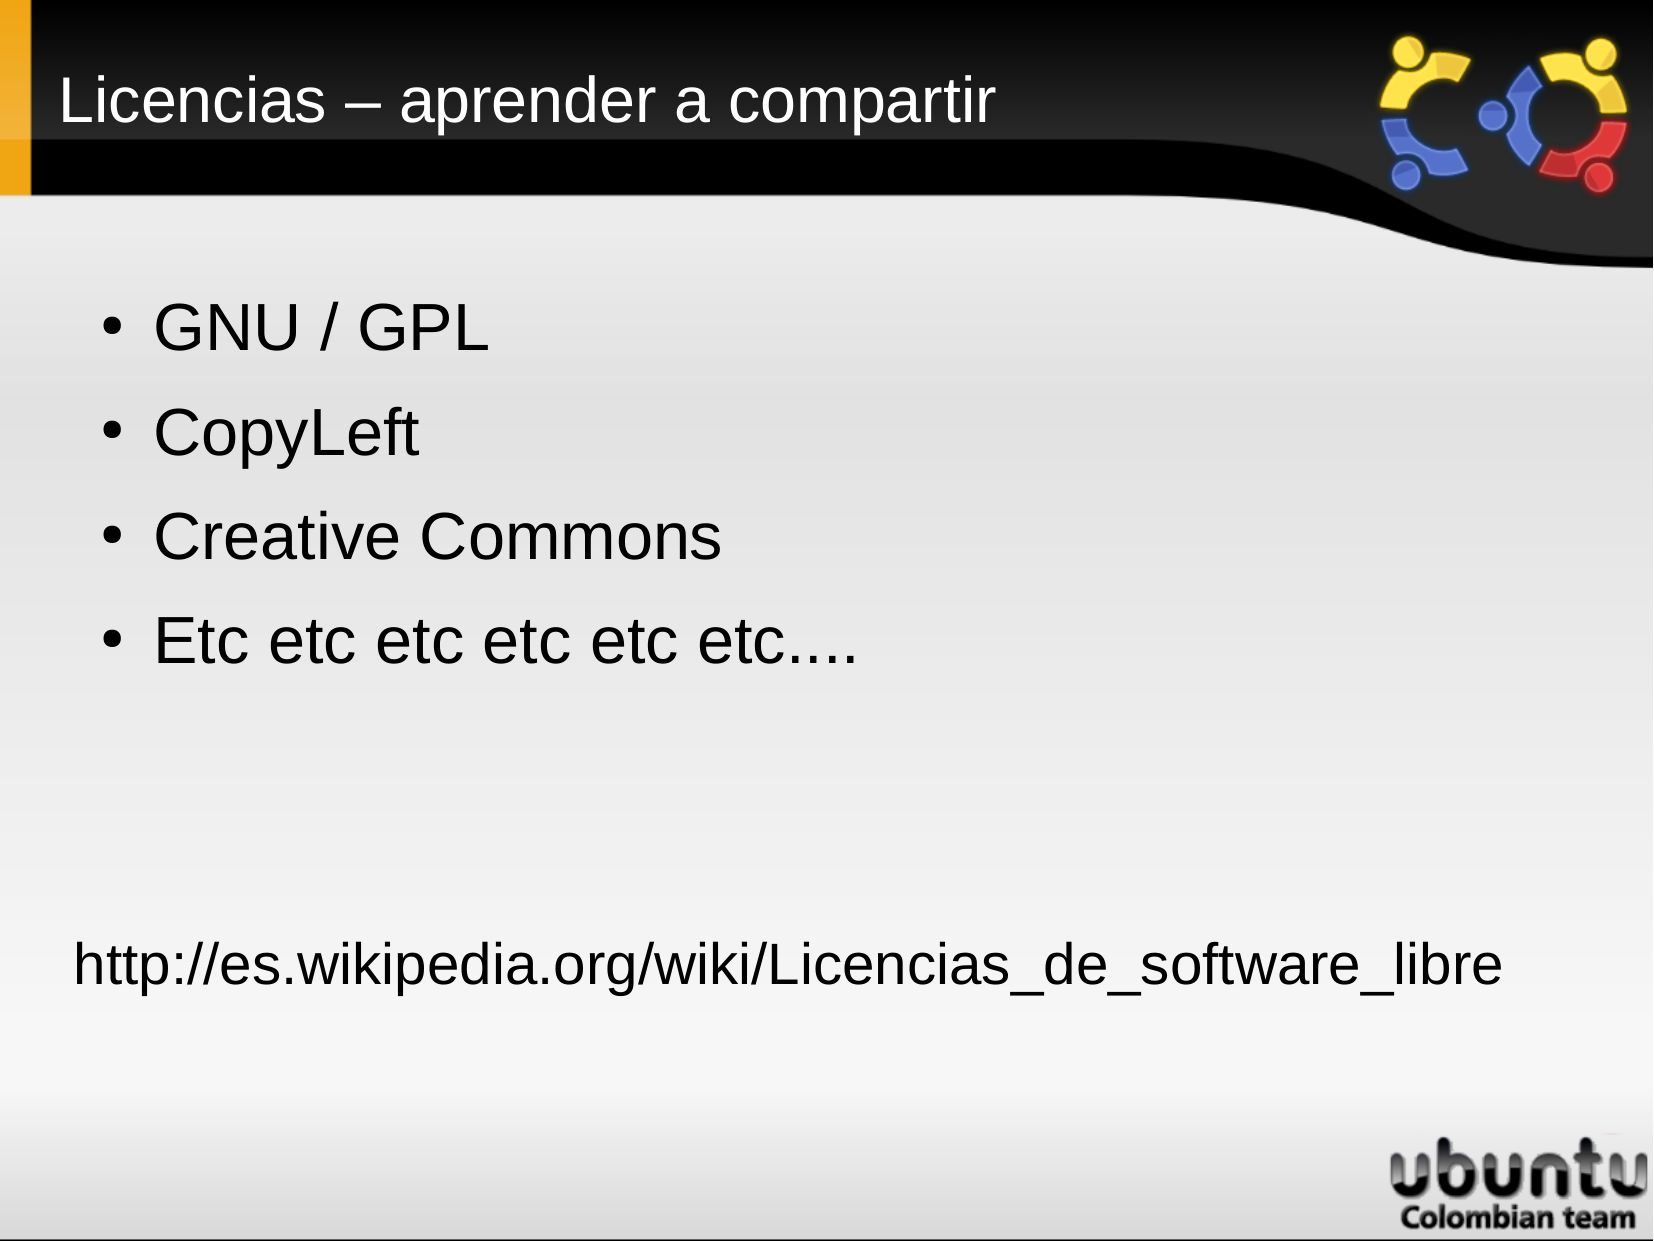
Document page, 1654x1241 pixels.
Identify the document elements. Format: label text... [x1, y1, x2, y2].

picture [0, 0, 1653, 1241]
title Licencias – aprender a compartir [59, 41, 1376, 160]
list GNU / GPL CopyLeft Creative Commons Etc etc etc etc etc etc.... [82, 290, 1571, 1094]
text_box http://es.wikipedia.org/wiki/Licencias_de_software_libre [59, 924, 1565, 1004]
